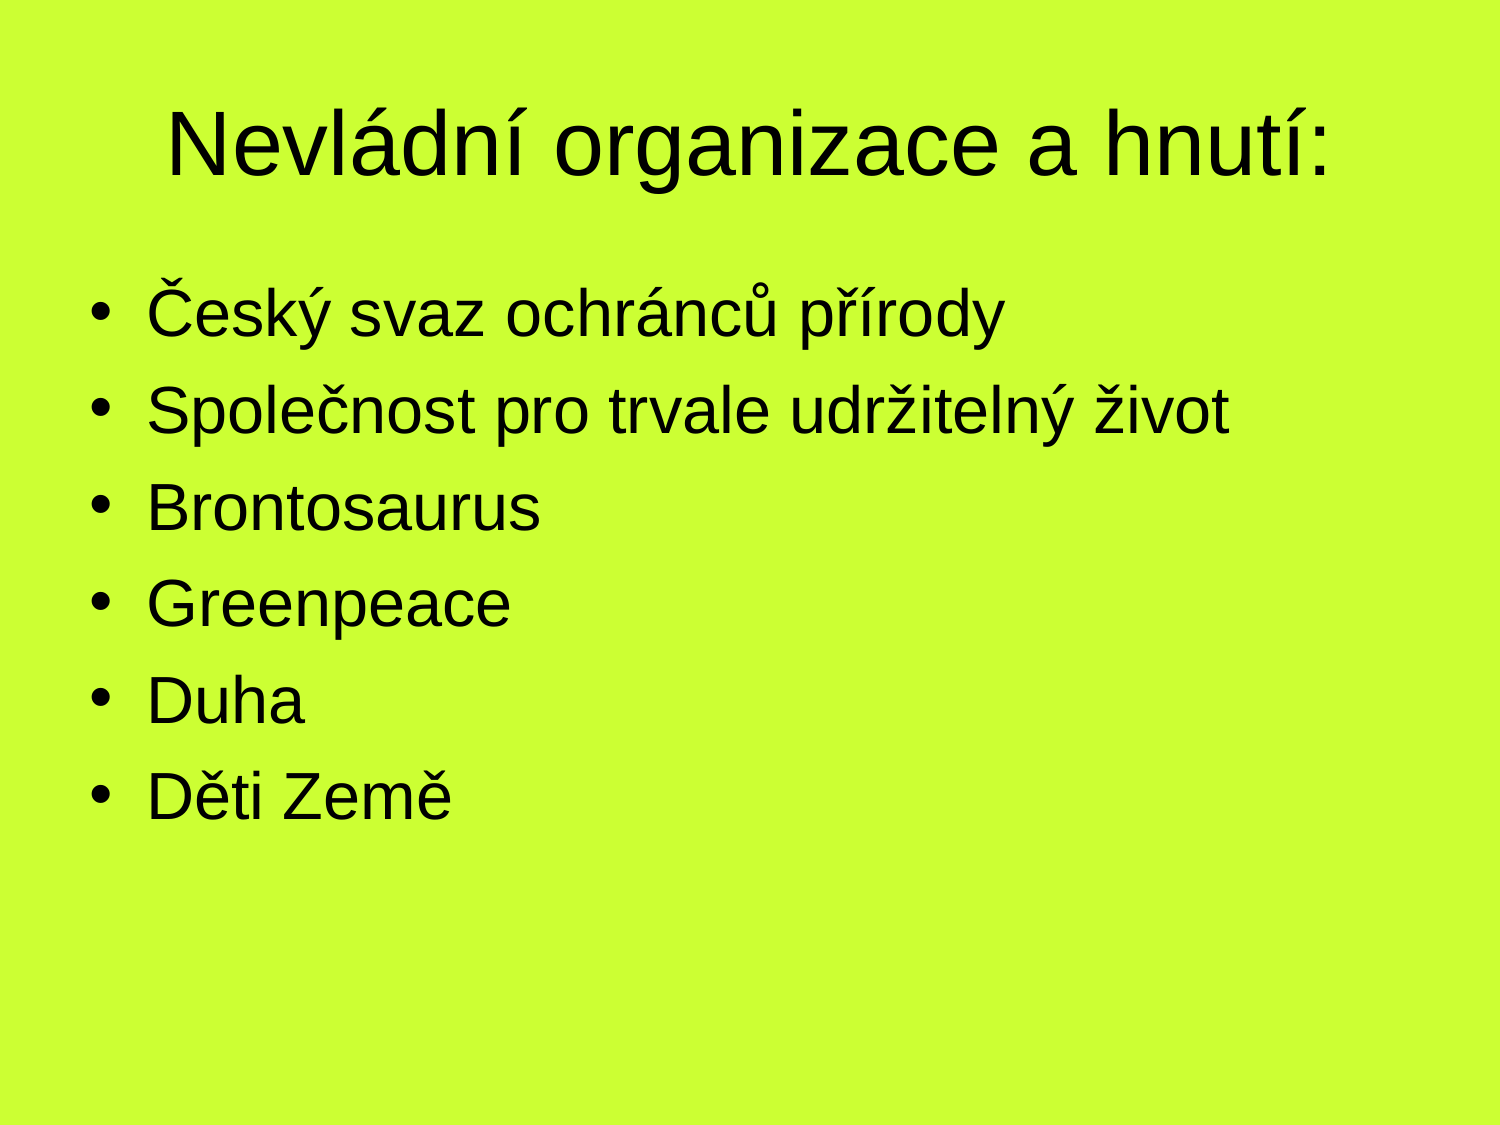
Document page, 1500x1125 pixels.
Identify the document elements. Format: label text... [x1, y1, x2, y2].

title Nevládní organizace a hnutí: [75, 45, 1426, 233]
list Český svaz ochránců přírody Společnost pro trvale udržitelný život Brontosaurus Greenpeace Duha Děti Země [75, 262, 1426, 1006]
